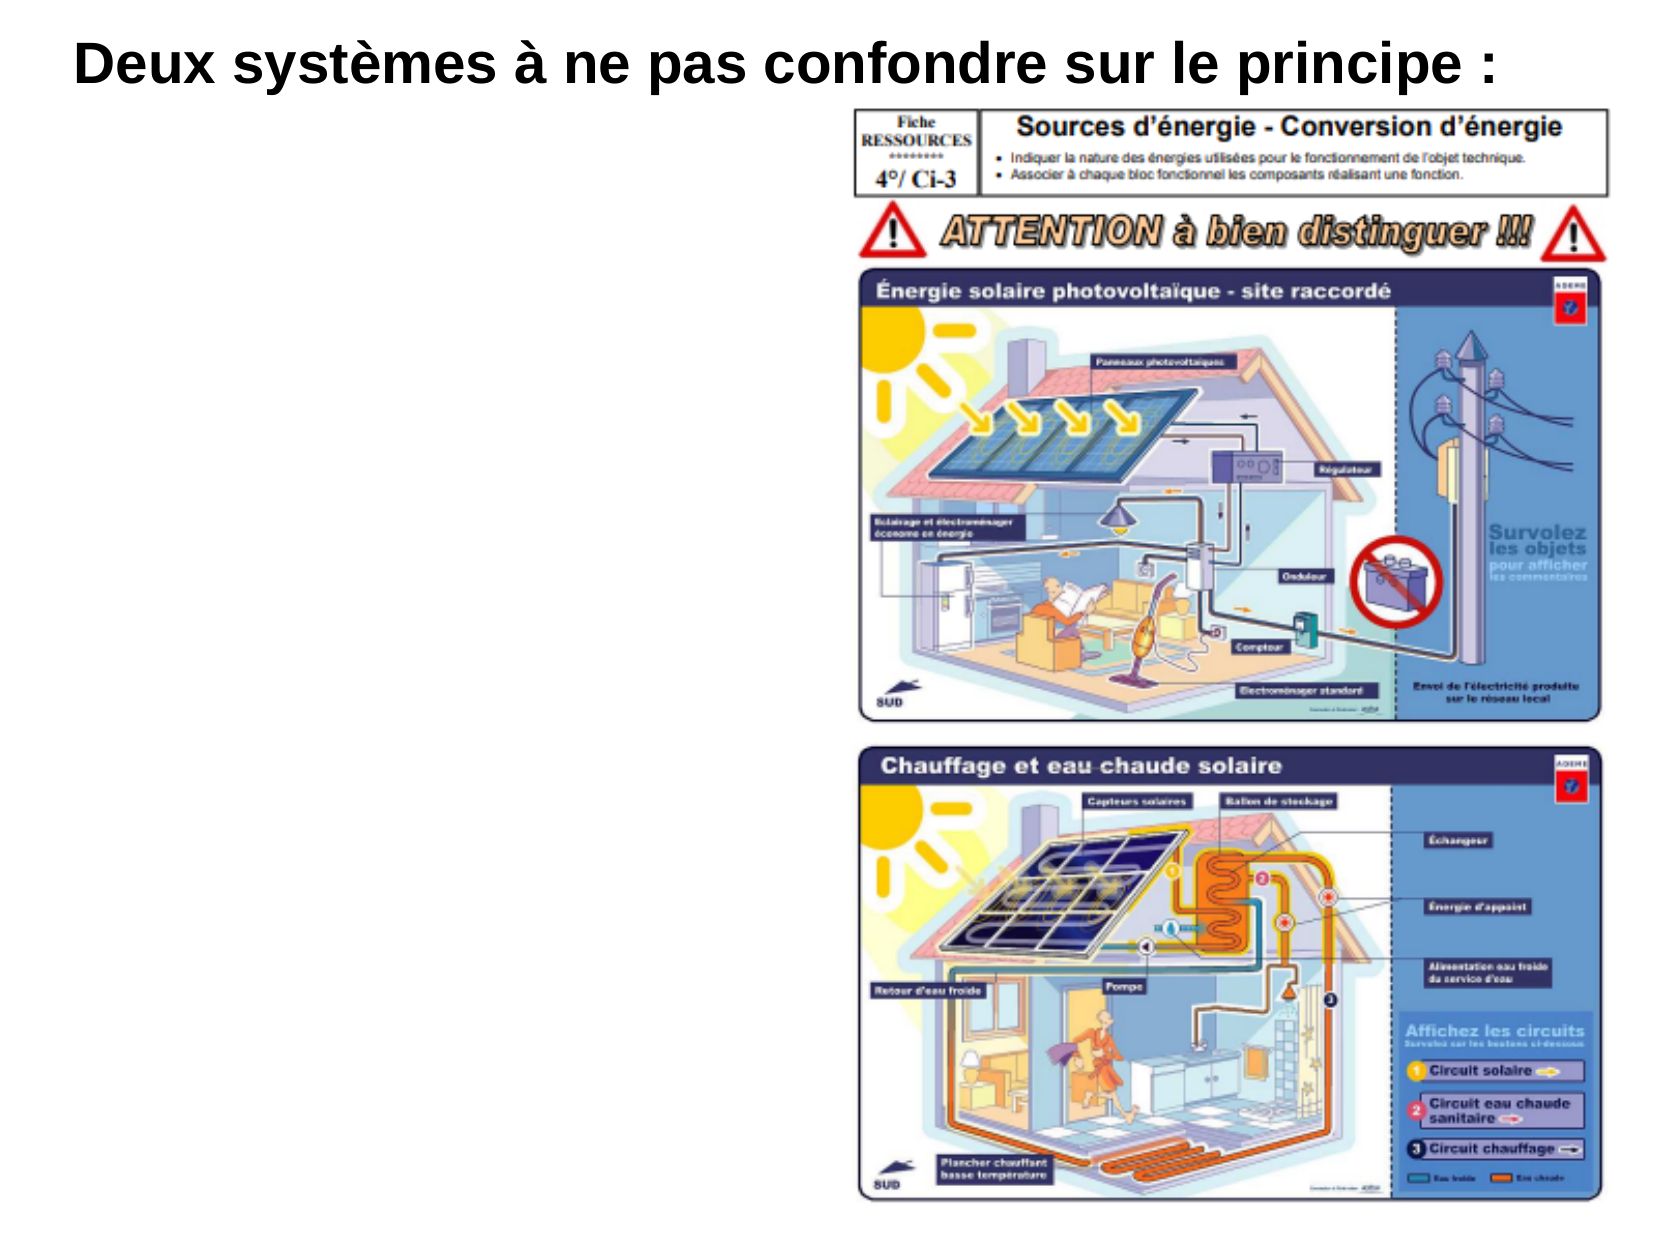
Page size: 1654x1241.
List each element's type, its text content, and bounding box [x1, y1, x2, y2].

text_box Deux systèmes à ne pas confondre sur le principe : [59, 23, 1548, 107]
picture [836, 101, 1619, 1217]
